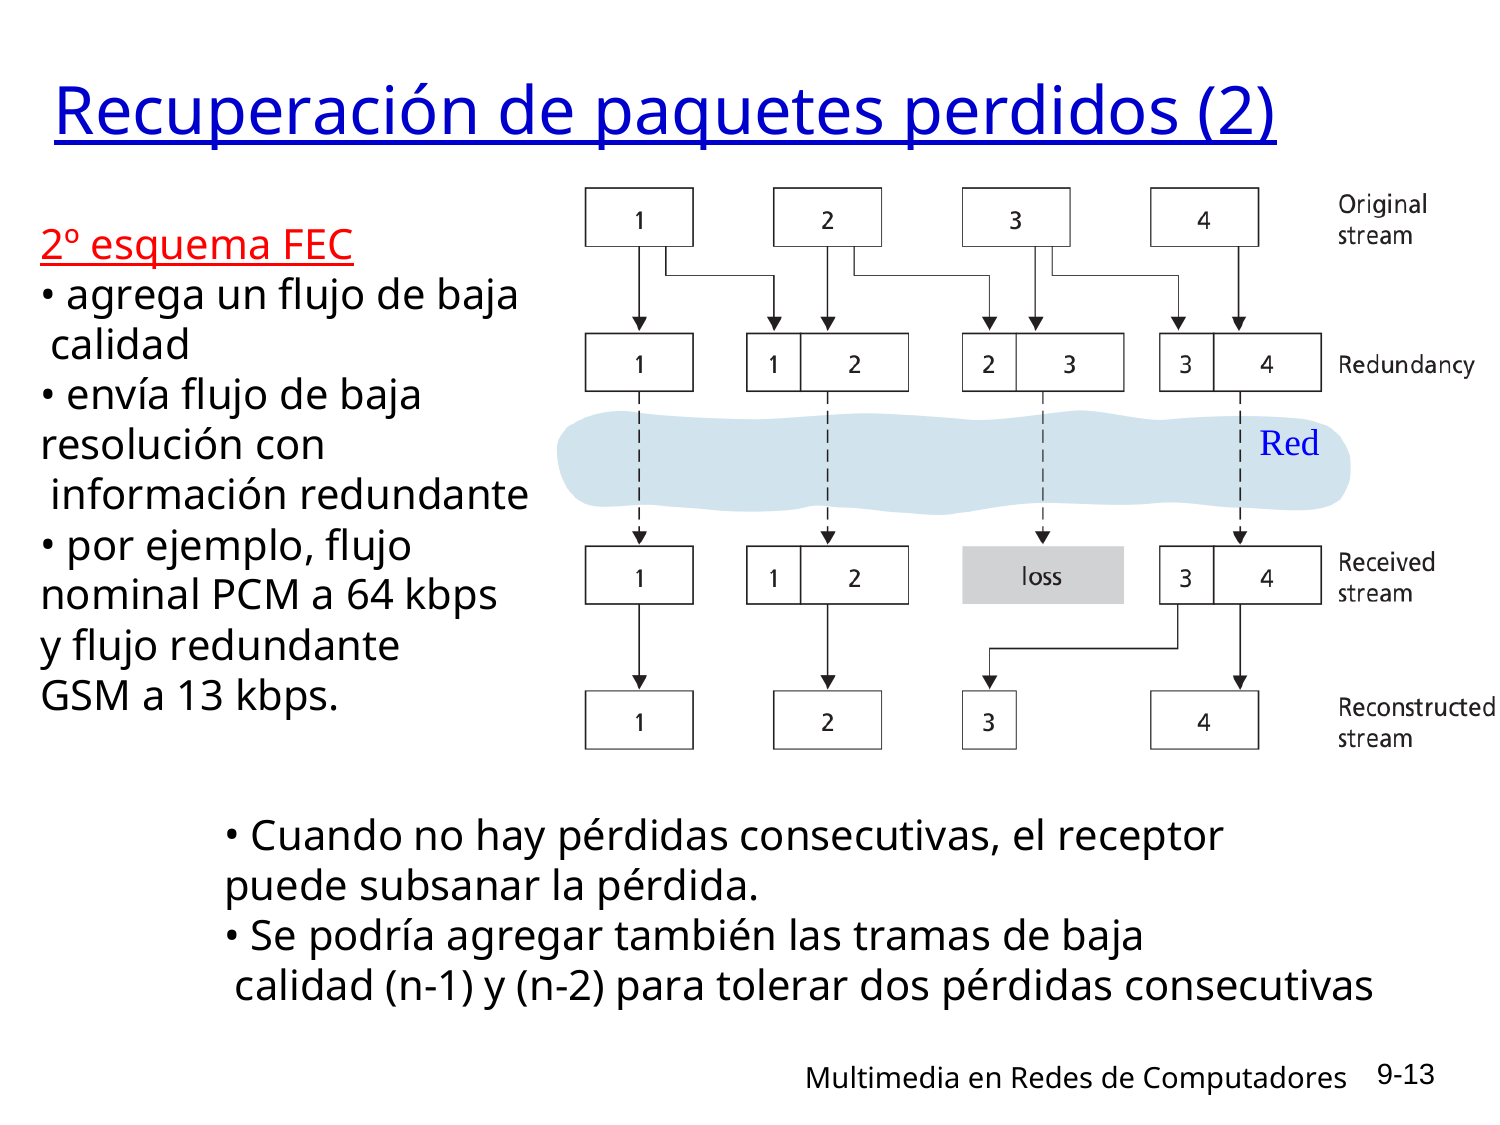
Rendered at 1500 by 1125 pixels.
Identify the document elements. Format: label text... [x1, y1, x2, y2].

picture [556, 187, 1495, 751]
text_box Cuando no hay pérdidas consecutivas, el receptor puede subsanar la pérdida. Se podría agregar también las tramas de baja calidad (n-1) y (n-2) para tolerar dos pérdidas consecutivas [209, 800, 1391, 1017]
text_box 2º esquema FEC agrega un flujo de baja calidad envía flujo de baja resolución con información redundante por ejemplo, flujo nominal PCM a 64 kbps y flujo redundante GSM a 13 kbps. [25, 210, 546, 777]
text_box Red [1244, 410, 1335, 471]
title Recuperación de paquetes perdidos (2) [39, 13, 1450, 204]
